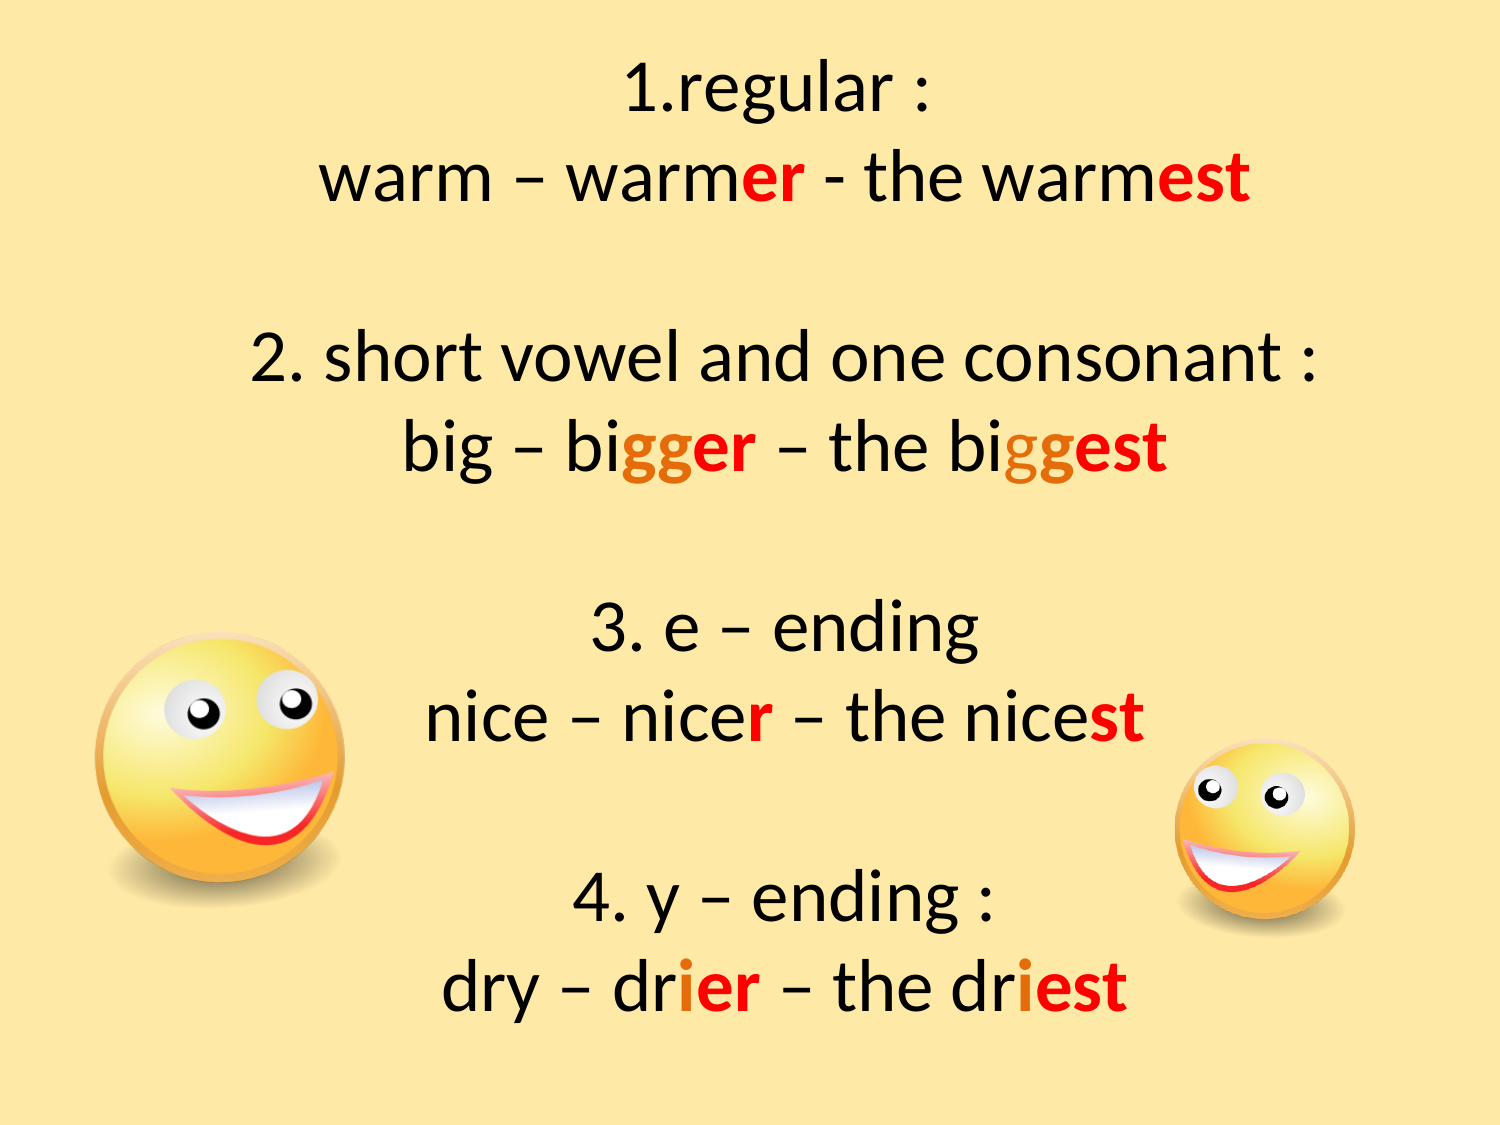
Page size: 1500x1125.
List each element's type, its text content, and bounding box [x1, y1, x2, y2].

picture [70, 632, 381, 926]
title 1.regular : warm – warmer - the warmest 2. short vowel and one consonant : big – bigger – the biggest 3. e – ending nice – nicer – the nicest 4. y – ending : dry – drier – the driest [35, 28, 1500, 1125]
picture [1148, 738, 1373, 950]
